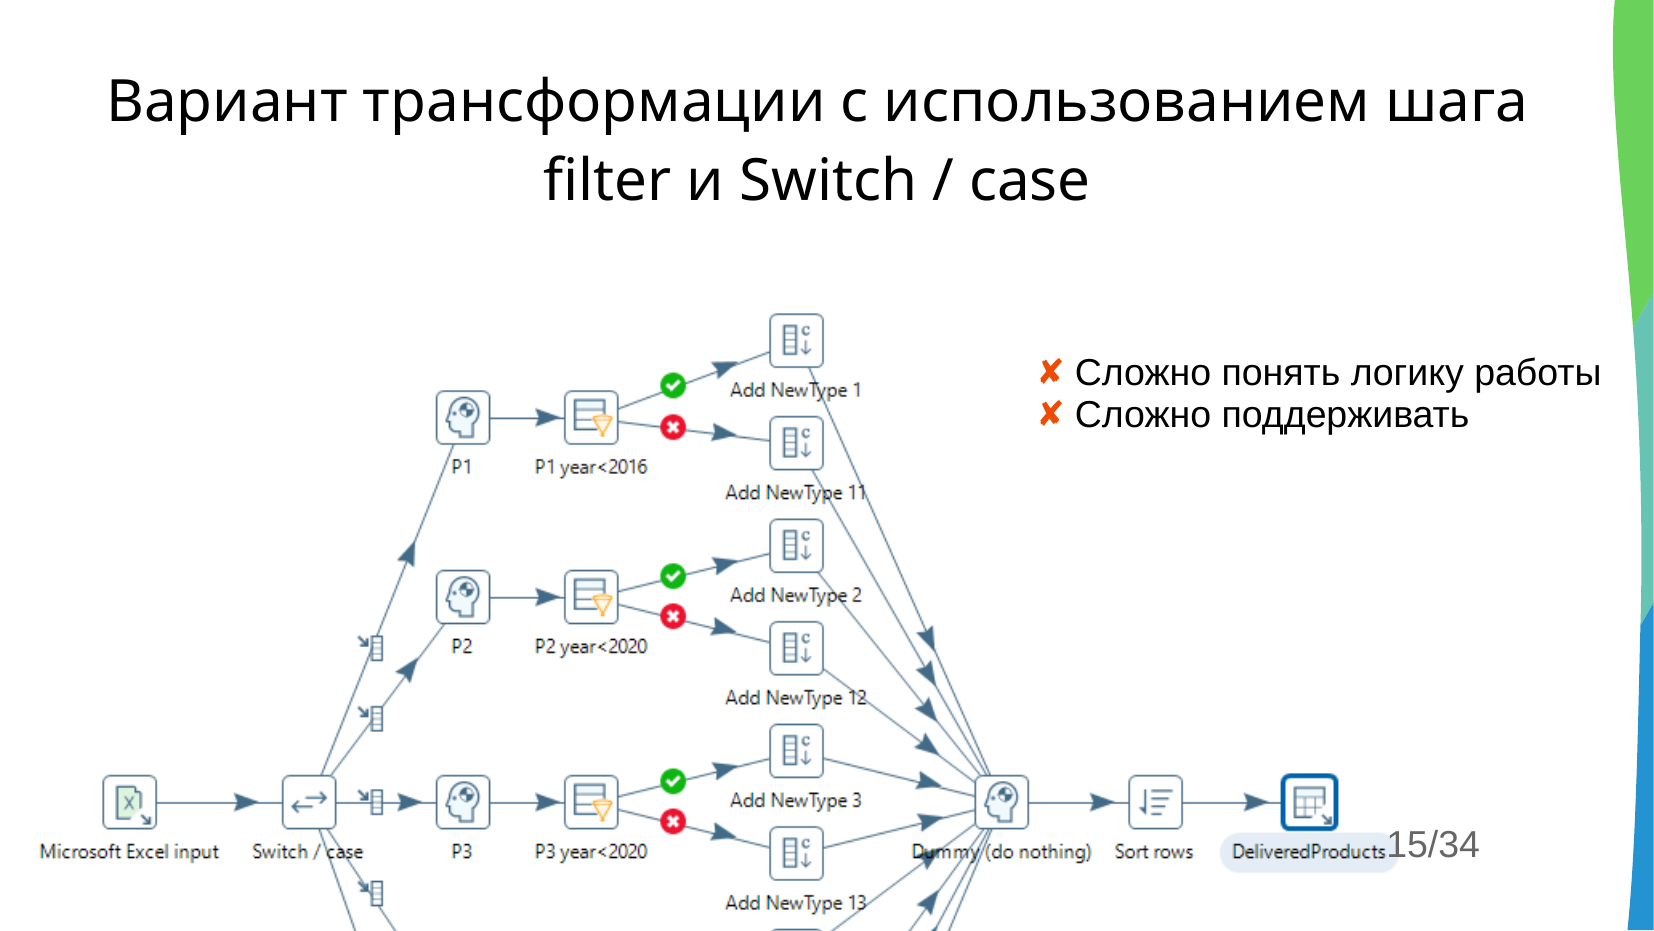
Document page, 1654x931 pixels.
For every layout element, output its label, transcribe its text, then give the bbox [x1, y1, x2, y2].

text_box <номер>/34 [1380, 815, 1616, 873]
title Вариант трансформации с использованием шага filter и Switch / case [104, 59, 1530, 218]
text_box Сложно понять логику работы Сложно поддерживать [1024, 344, 1617, 443]
picture [29, 310, 1406, 931]
